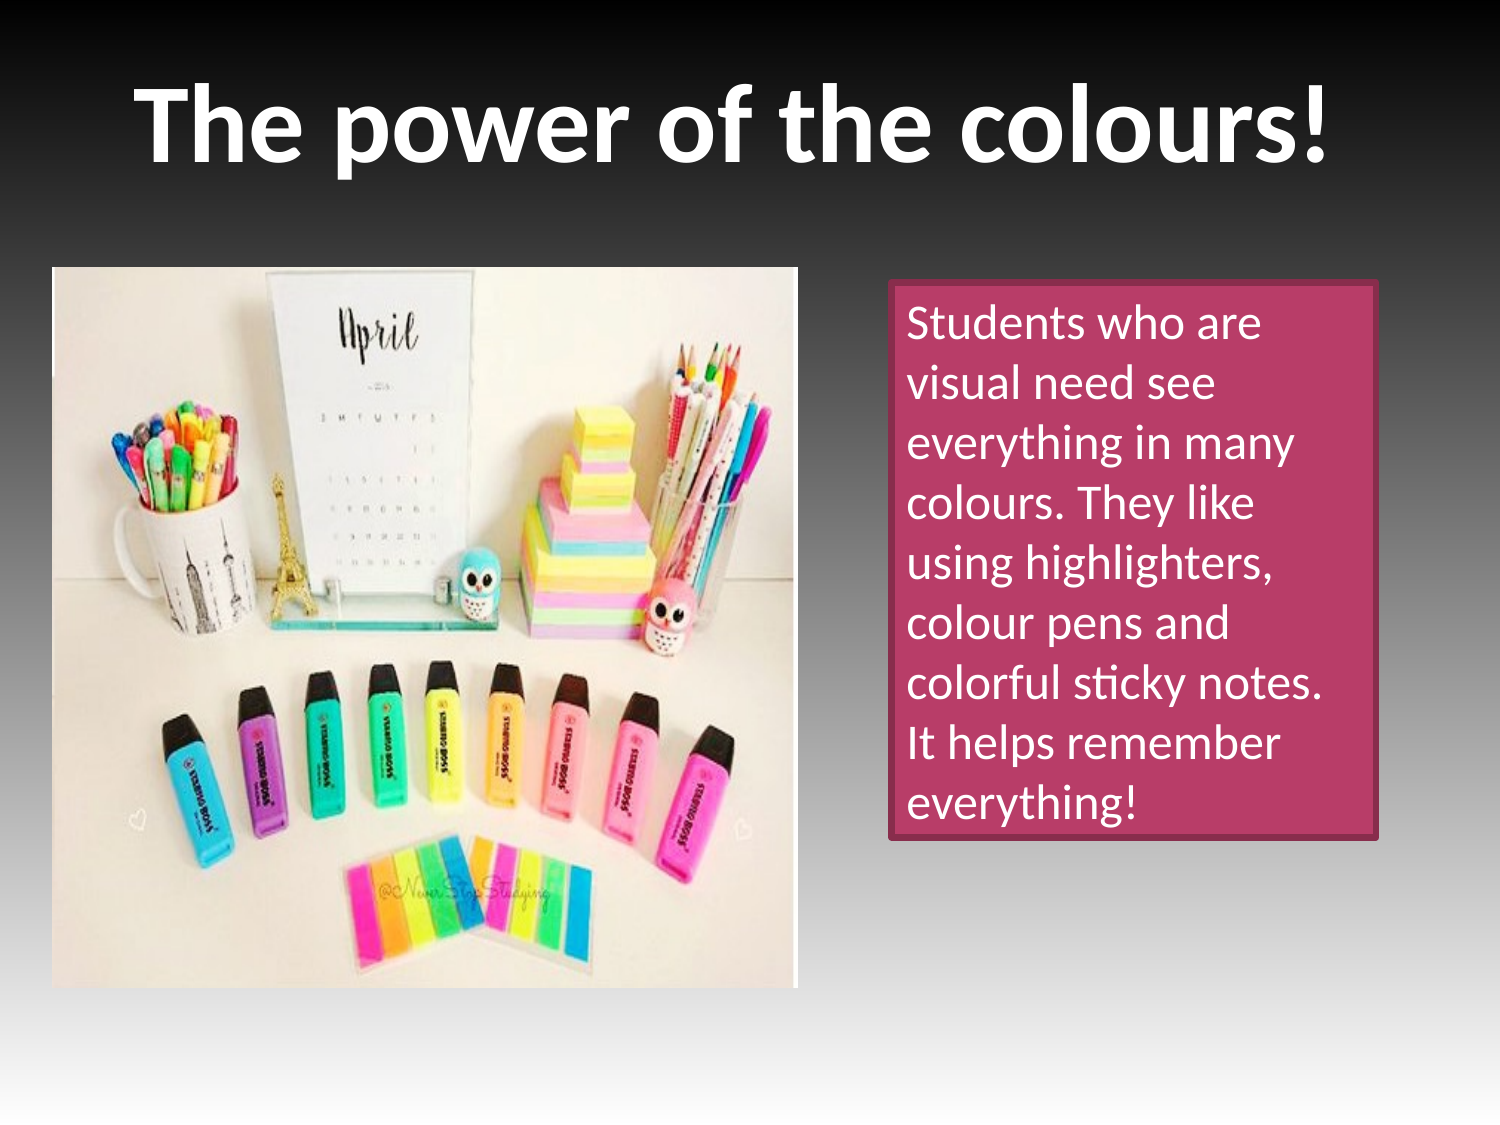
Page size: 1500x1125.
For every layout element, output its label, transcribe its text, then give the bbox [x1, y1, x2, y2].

text_box Students who are visual need see everything in many colours. They like using highlighters, colour pens and colorful sticky notes. It helps remember everything! [891, 282, 1376, 838]
text_box The power of the colours! [117, 42, 1351, 193]
picture [52, 267, 798, 988]
